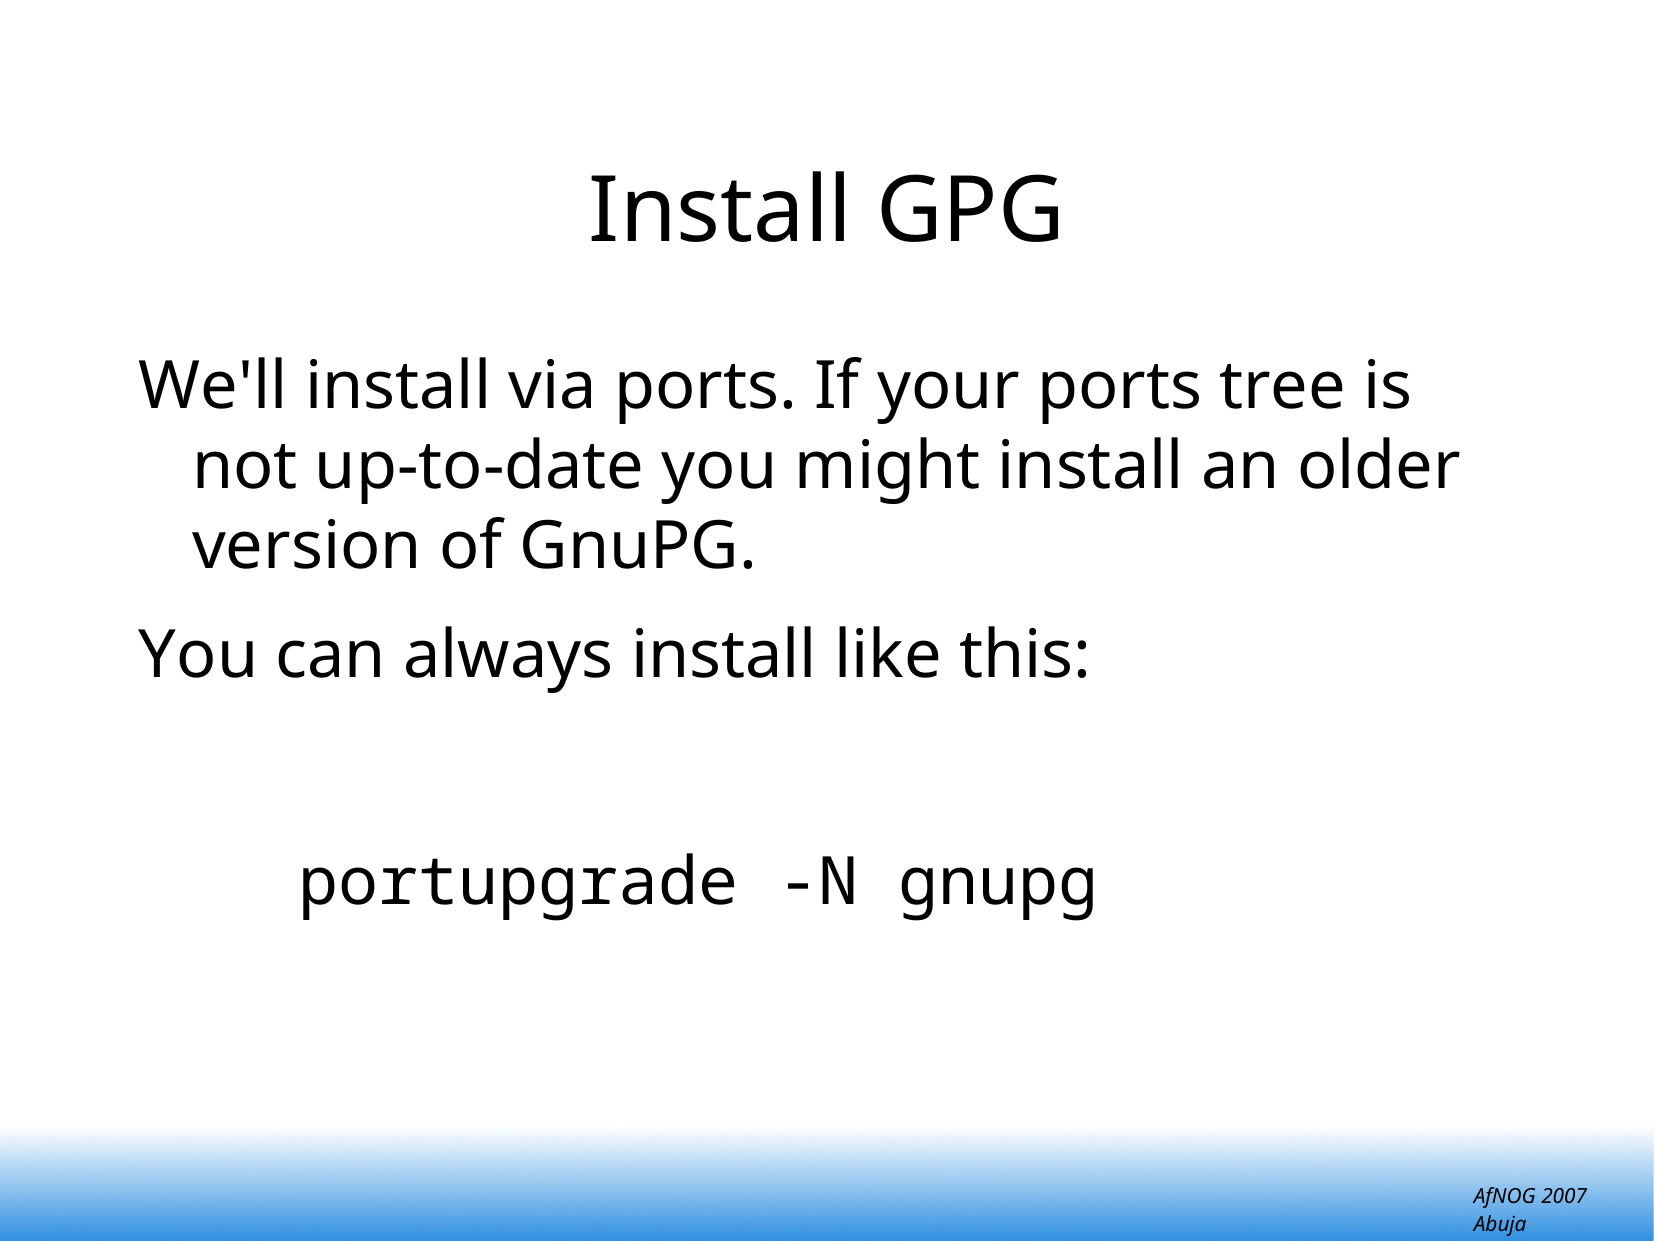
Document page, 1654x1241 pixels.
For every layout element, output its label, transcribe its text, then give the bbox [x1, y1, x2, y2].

title Install GPG [121, 102, 1534, 310]
picture [0, 1124, 1654, 1241]
list We'll install via ports. If your ports tree is not up-to-date you might install an older version of GnuPG. You can always install like this: portupgrade -N gnupg [121, 344, 1534, 1127]
